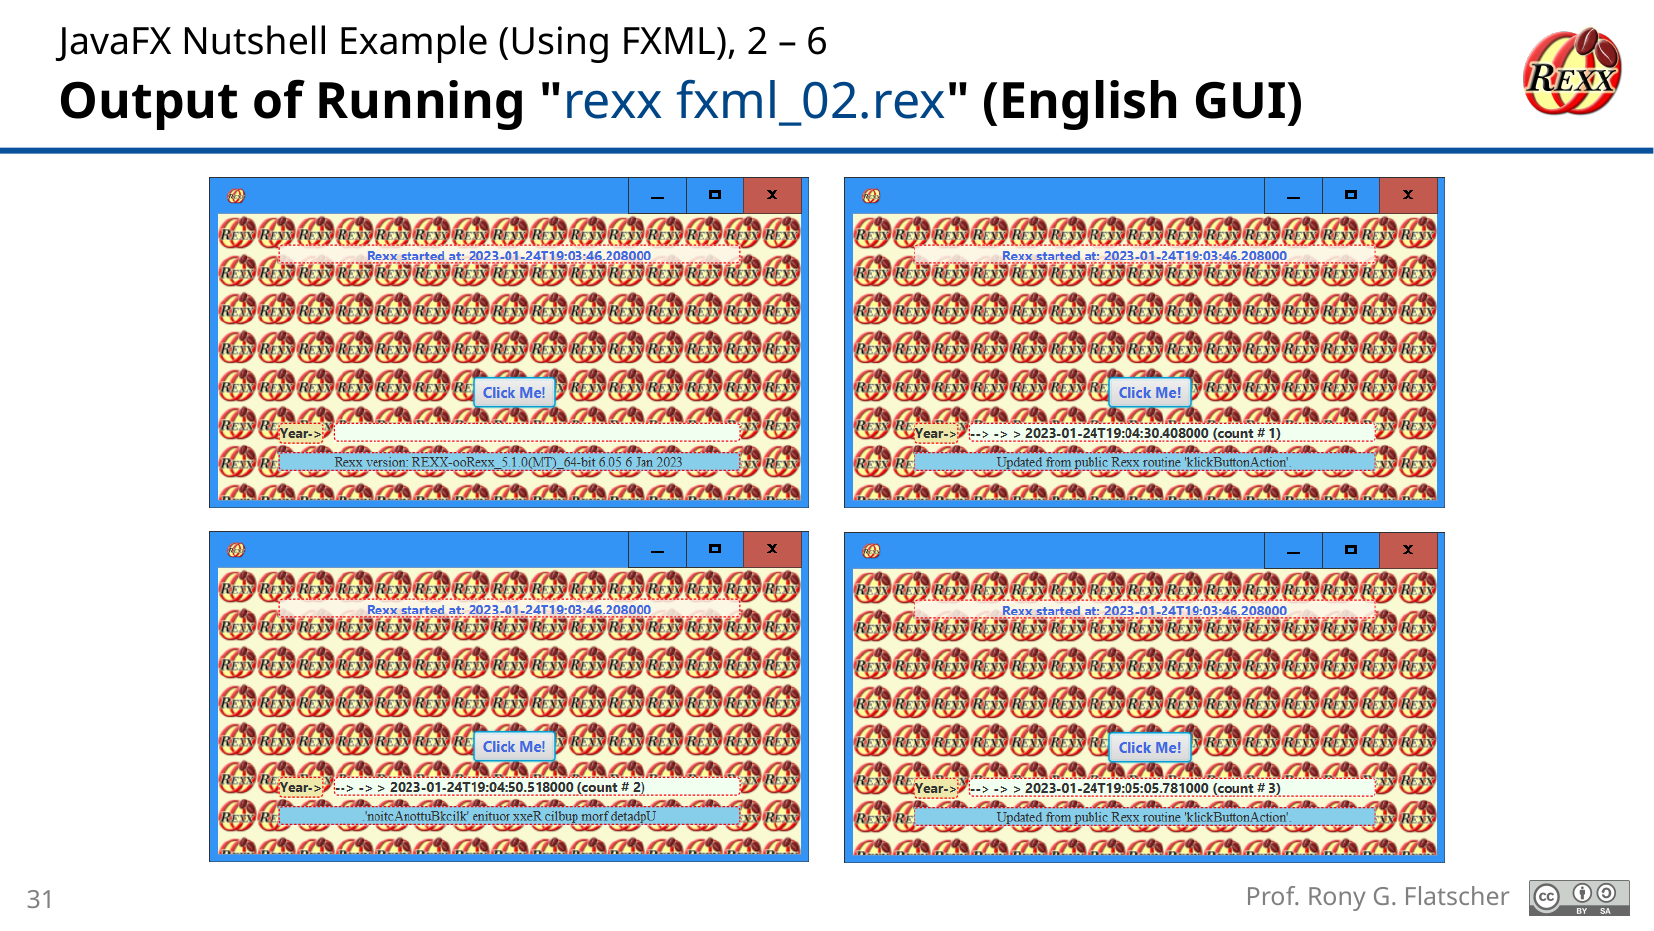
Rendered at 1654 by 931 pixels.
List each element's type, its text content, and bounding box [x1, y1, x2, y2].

picture [844, 177, 1445, 508]
title JavaFX Nutshell Example (Using FXML), 2 – 6 Output of Running "rexx fxml_02.rex" (English GUI) [0, 0, 1625, 148]
picture [209, 177, 809, 508]
picture [209, 531, 809, 862]
picture [844, 532, 1445, 863]
